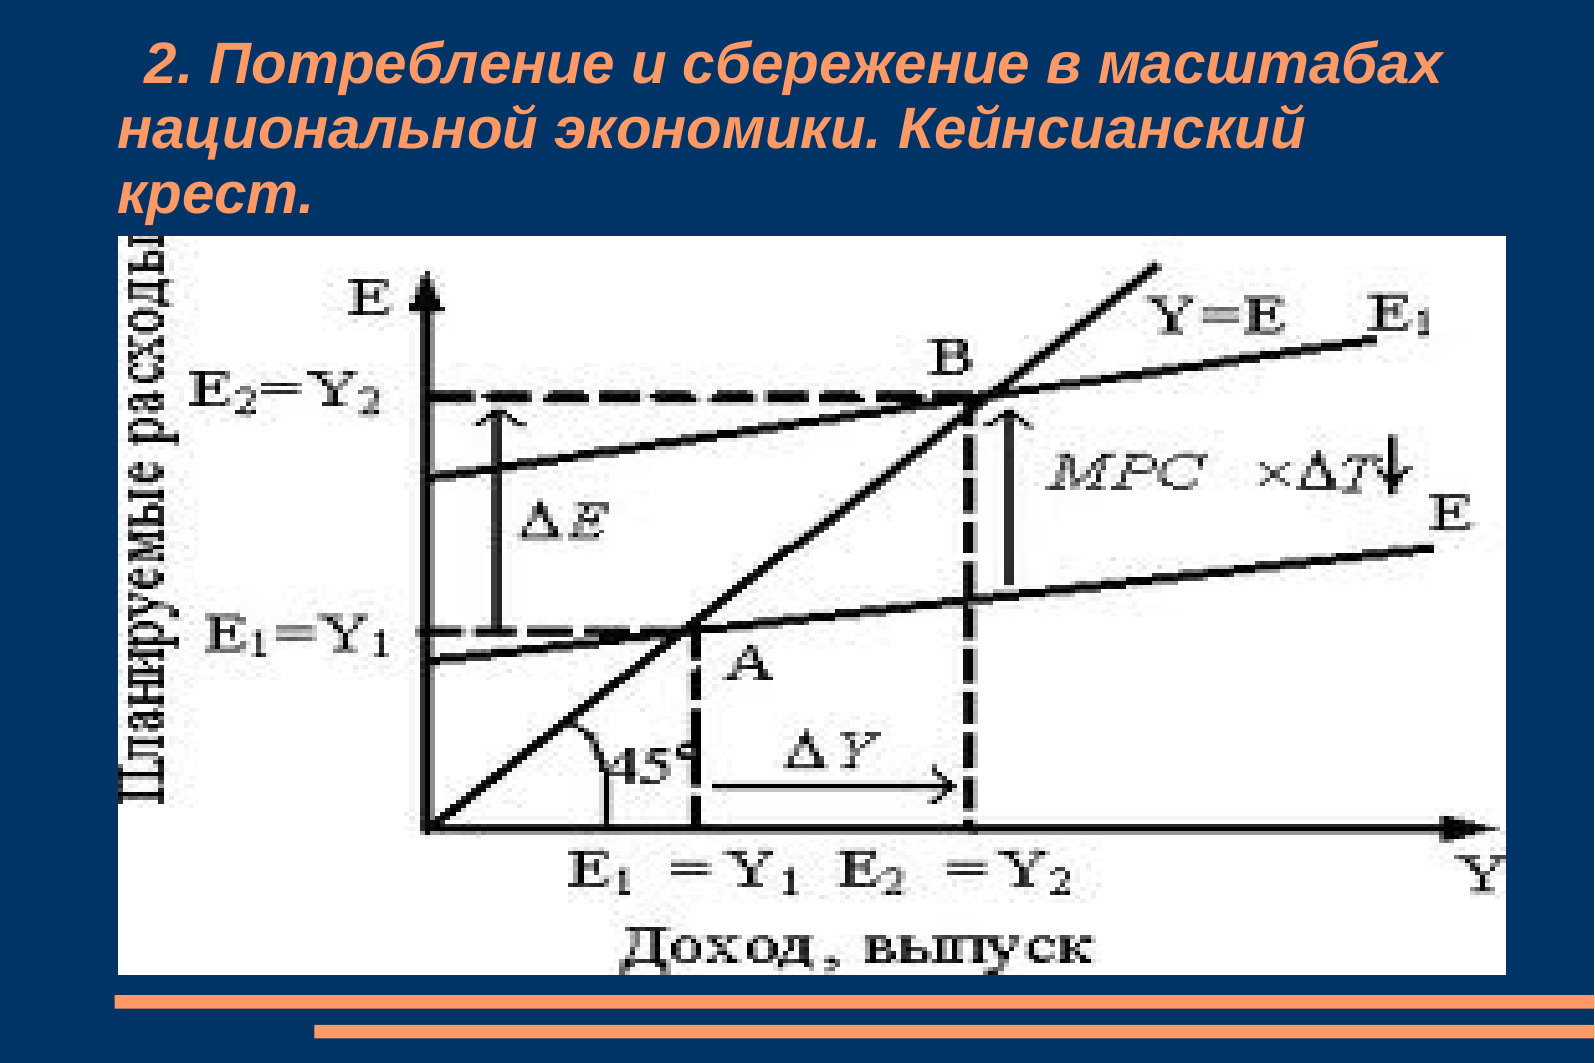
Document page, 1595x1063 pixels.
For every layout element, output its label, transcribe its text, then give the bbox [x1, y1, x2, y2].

picture [118, 236, 1506, 975]
title 2. Потребление и сбережение в масштабах национальной экономики. Кейнсианский крест. [117, 29, 1479, 228]
